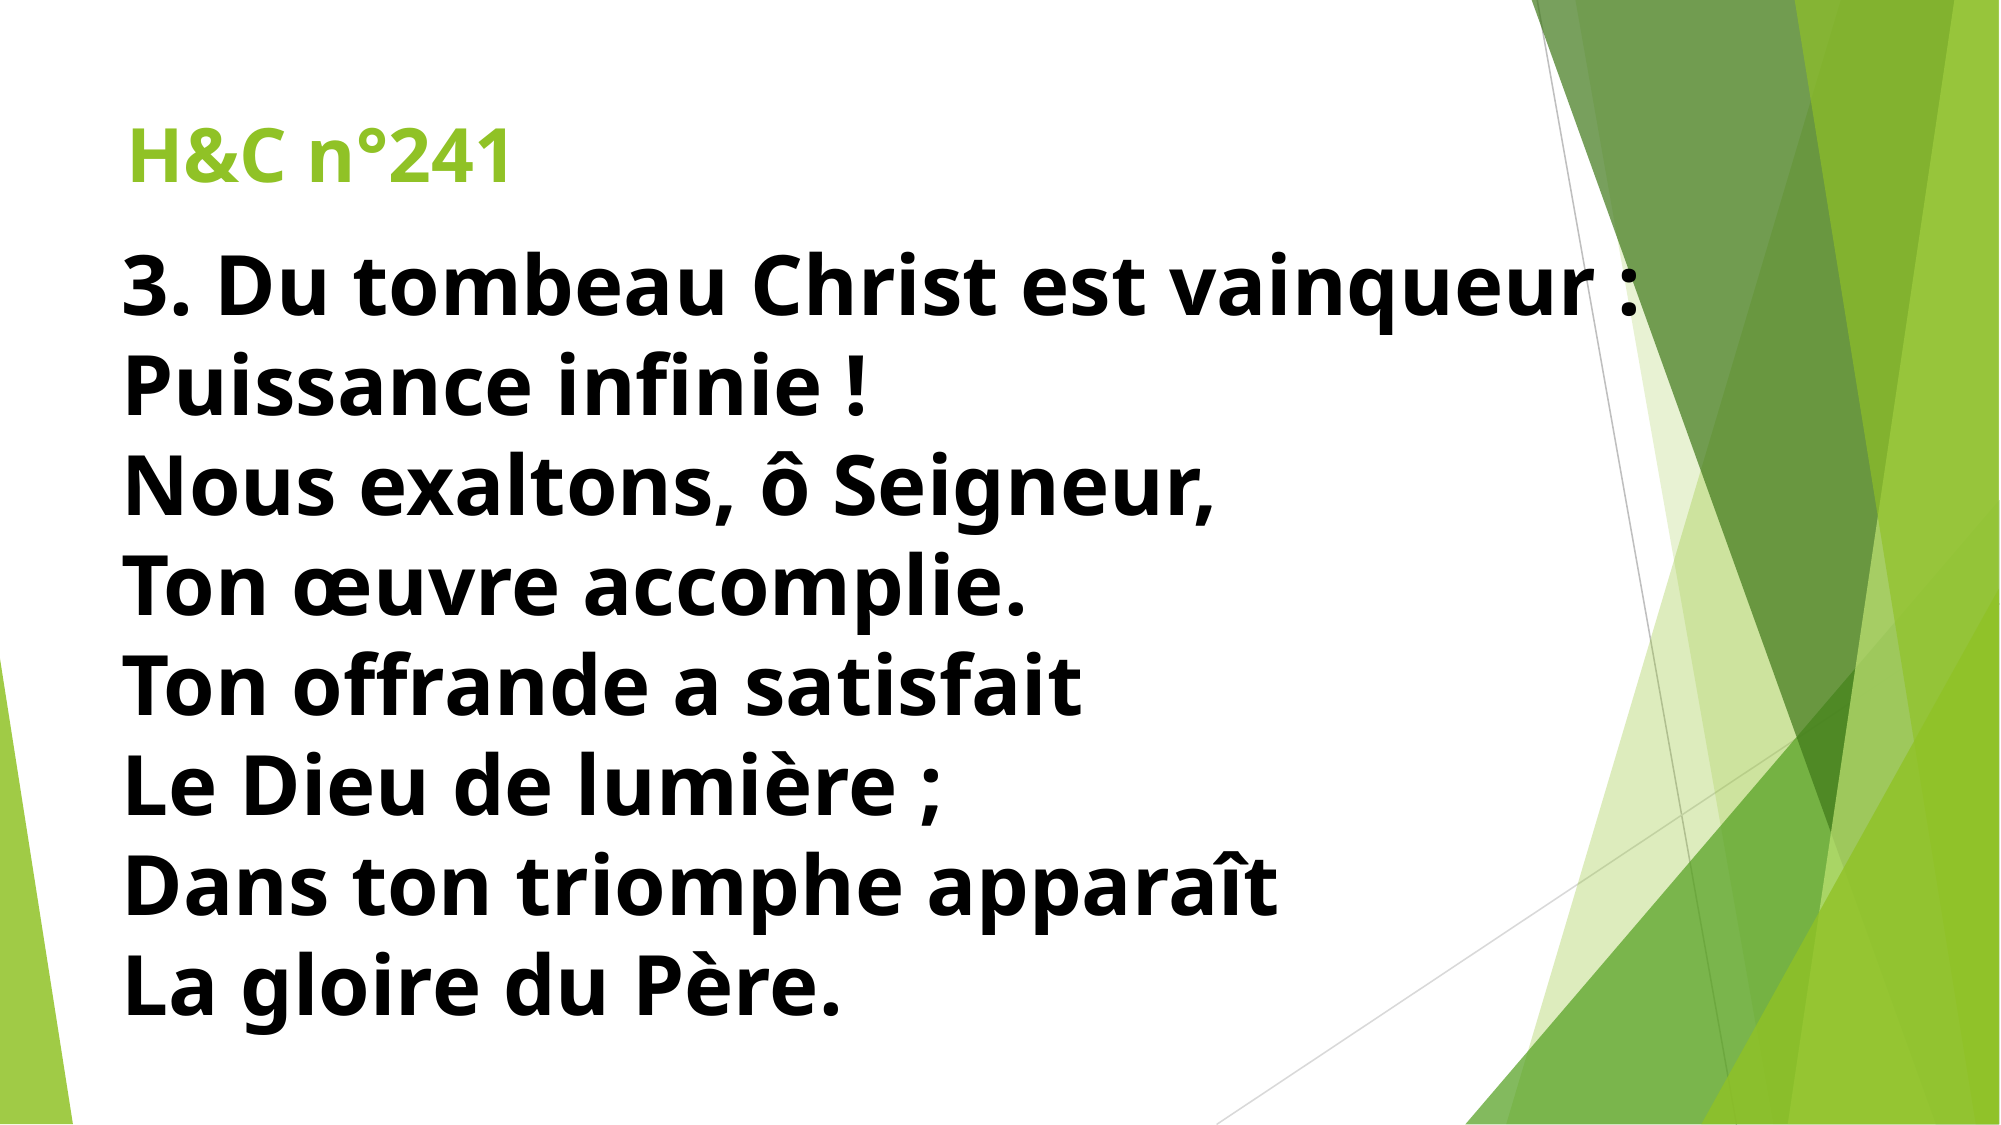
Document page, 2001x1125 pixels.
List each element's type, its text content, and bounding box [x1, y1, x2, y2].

text_box 3. Du tombeau Christ est vainqueur : Puissance infinie ! Nous exaltons, ô Seigneur, Ton œuvre accomplie. Ton offrande a satisfait Le Dieu de lumière ; Dans ton triomphe apparaît La gloire du Père. [106, 224, 1949, 1063]
text_box H&C n°241 [111, 99, 1522, 224]
